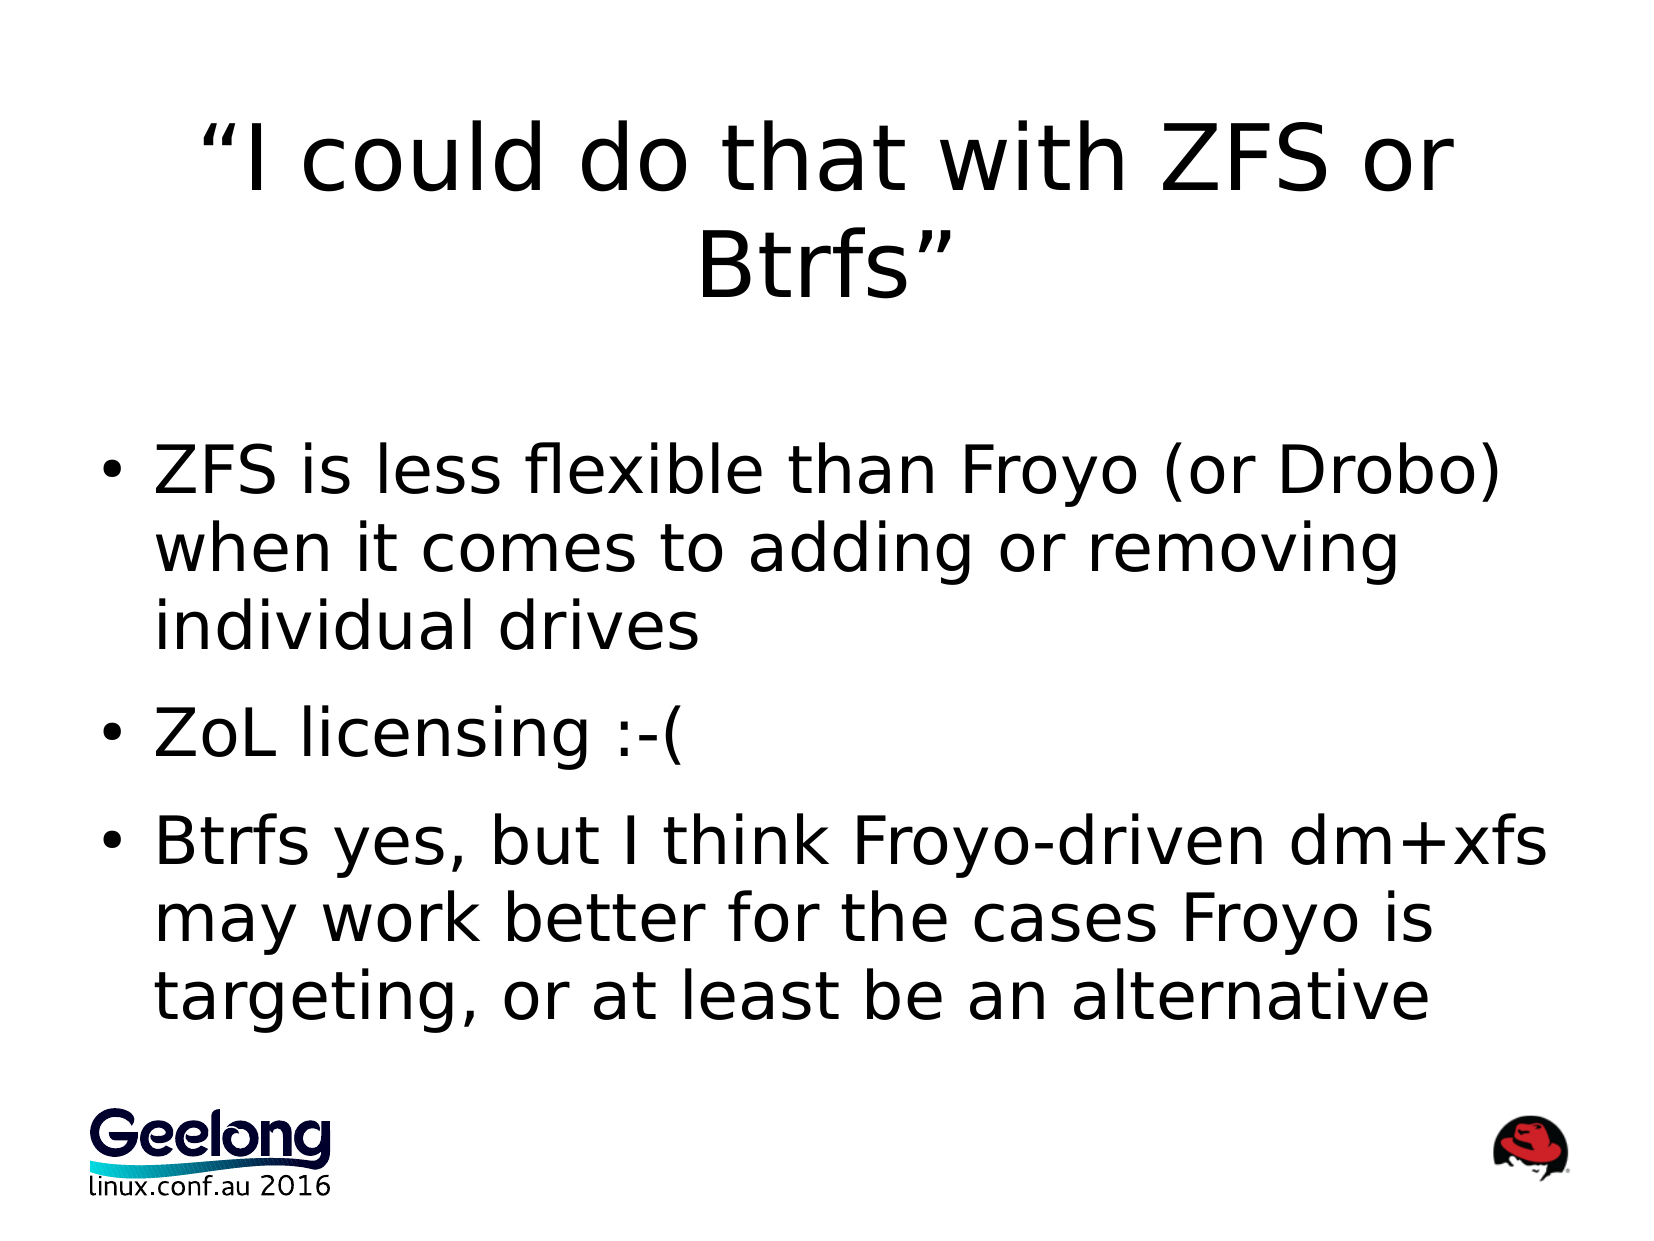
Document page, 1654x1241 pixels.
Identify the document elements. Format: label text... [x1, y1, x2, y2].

picture [1492, 1113, 1576, 1191]
list ZFS is less flexible than Froyo (or Drobo) when it comes to adding or removing individual drives ZoL licensing :-( Btrfs yes, but I think Froyo-driven dm+xfs may work better for the cases Froyo is targeting, or at least be an alternative [82, 431, 1571, 1152]
title “I could do that with ZFS or Btrfs” [82, 105, 1571, 320]
